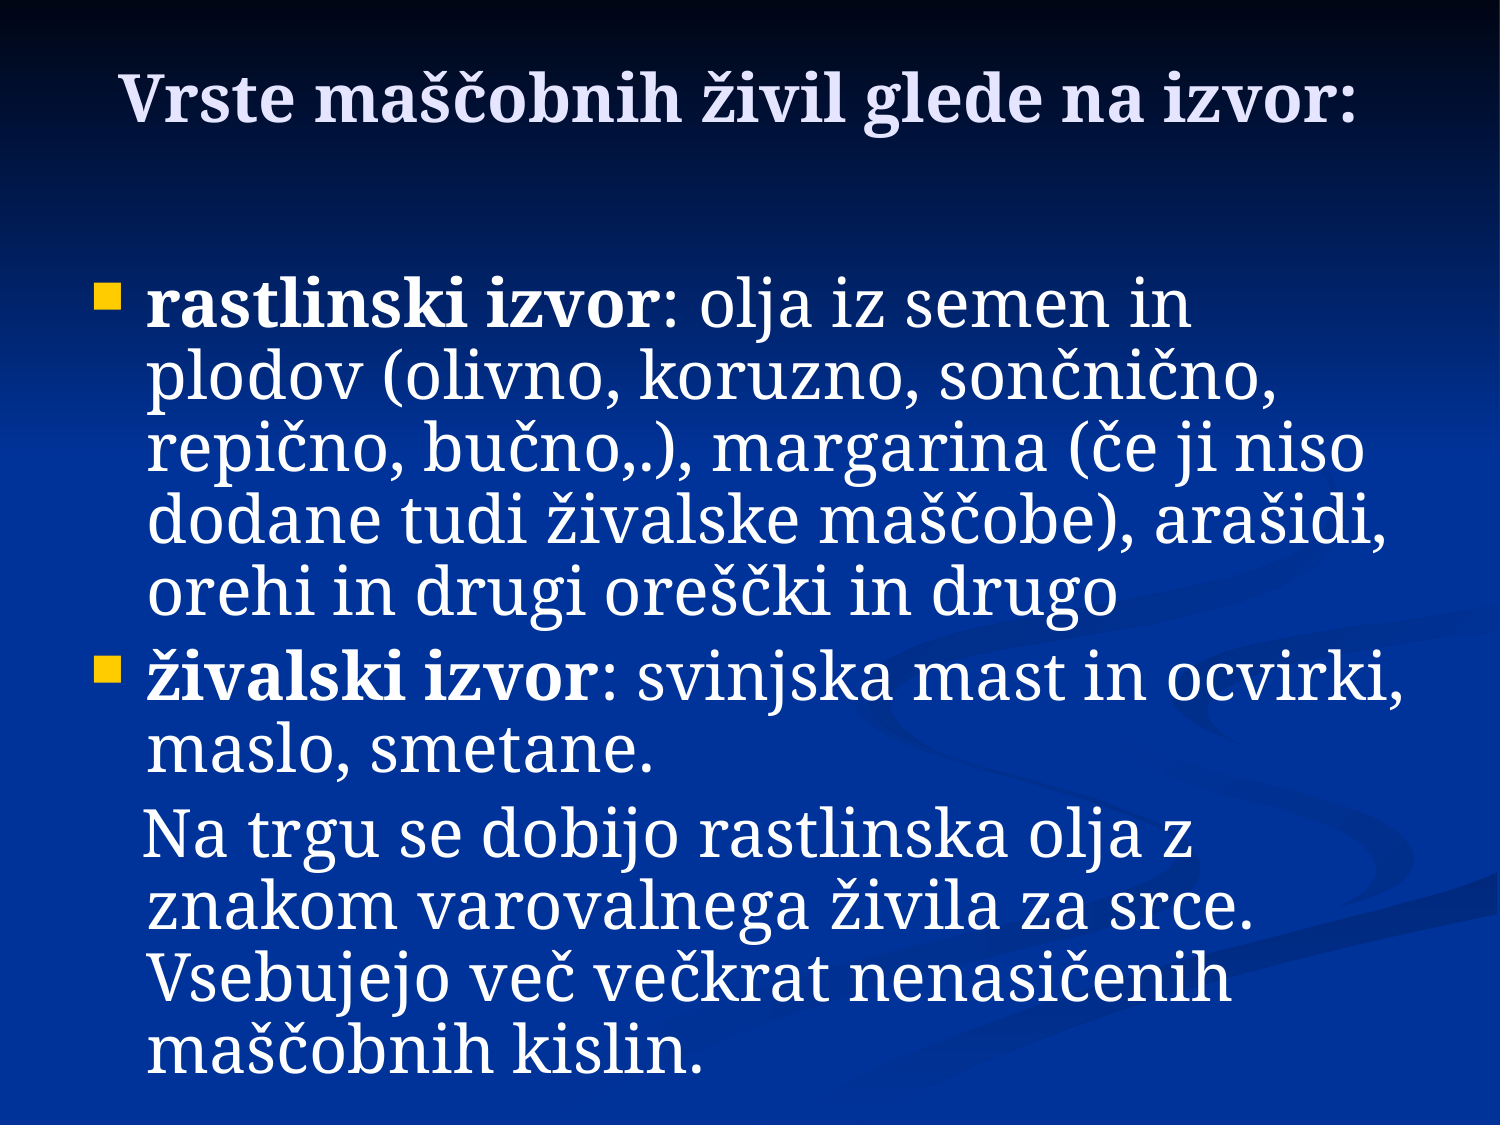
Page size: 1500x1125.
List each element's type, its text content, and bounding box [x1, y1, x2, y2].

list rastlinski izvor: olja iz semen in plodov (olivno, koruzno, sončnično, repično, bučno,.), margarina (če ji niso dodane tudi živalske maščobe), arašidi, orehi in drugi oreščki in drugo živalski izvor: svinjska mast in ocvirki, maslo, smetane. Na trgu se dobijo rastlinska olja z znakom varovalnega živila za srce. Vsebujejo več večkrat nenasičenih maščobnih kislin. [75, 262, 1425, 1005]
title Vrste maščobnih živil glede na izvor: [75, 45, 1425, 233]
